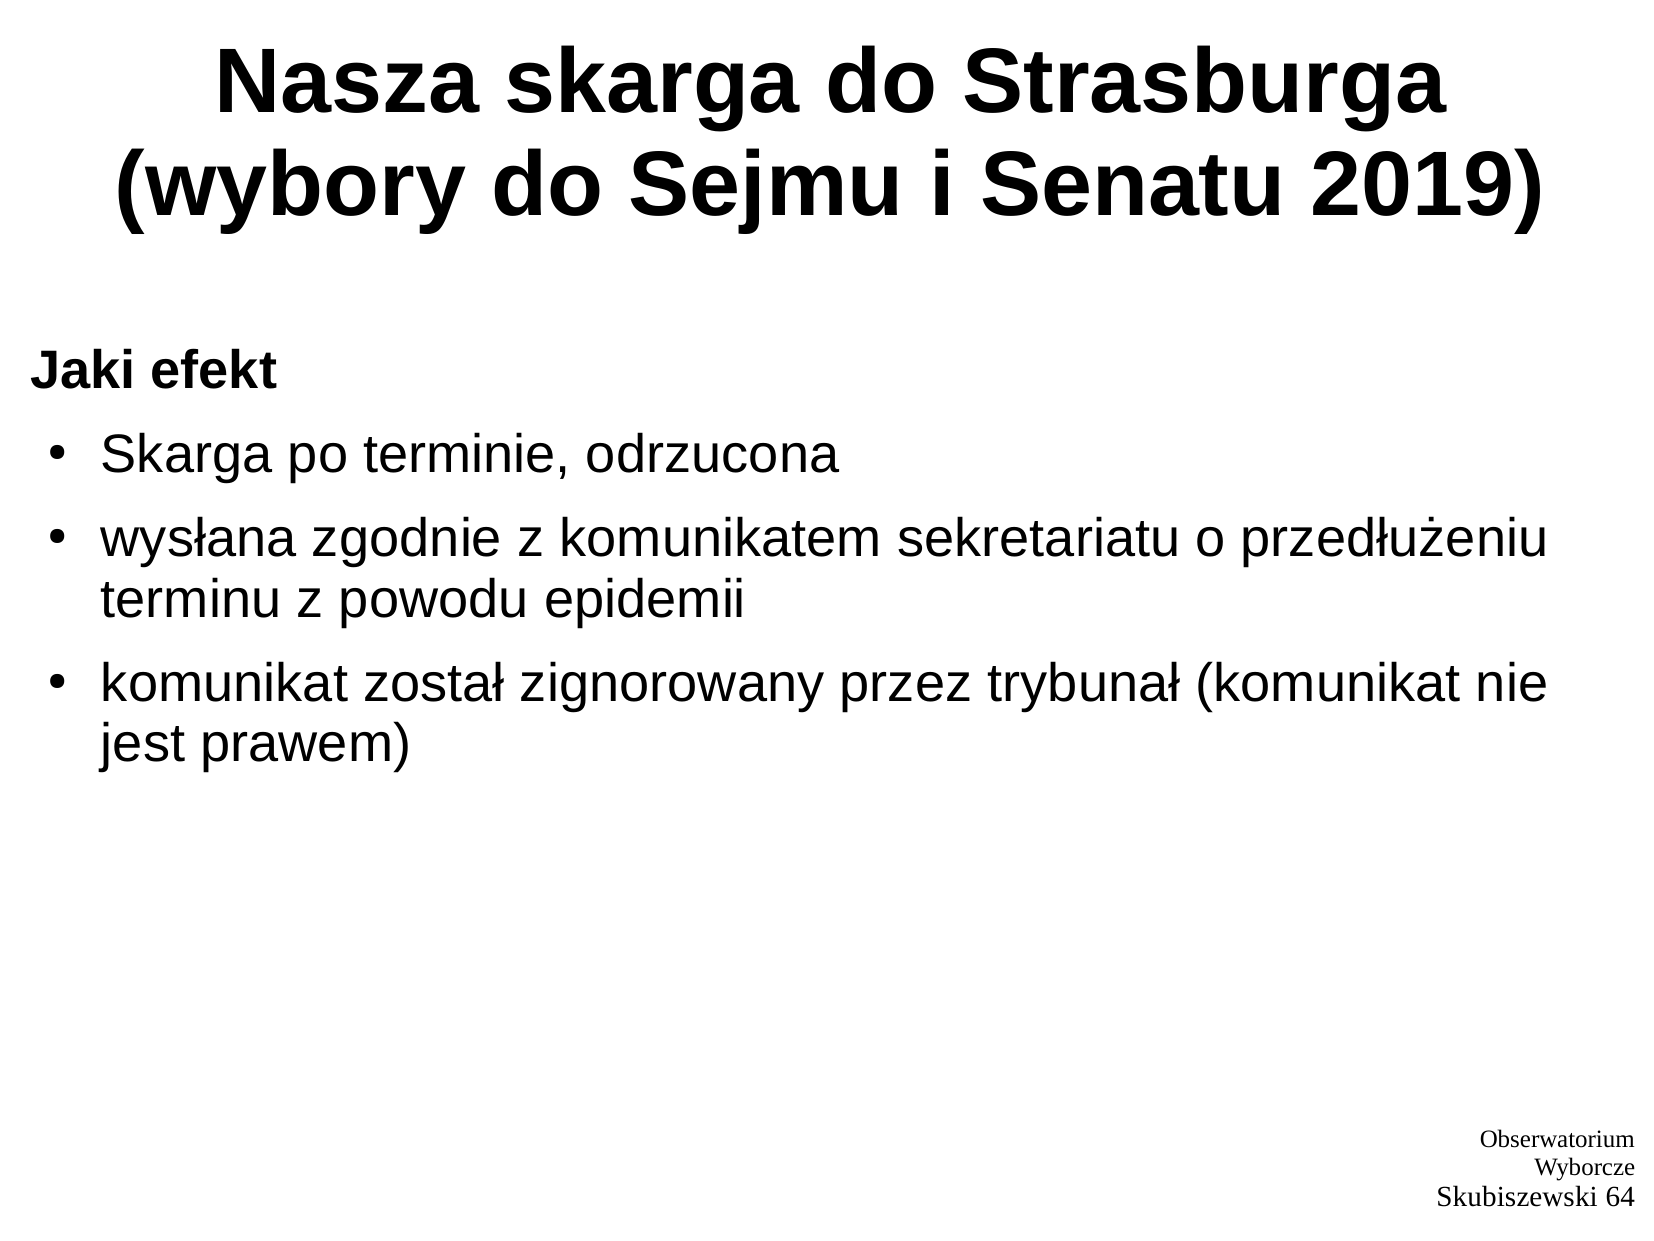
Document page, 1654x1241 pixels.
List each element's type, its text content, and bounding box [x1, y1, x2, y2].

title Nasza skarga do Strasburga (wybory do Sejmu i Senatu 2019) [86, 30, 1576, 236]
list Jaki efekt Skarga po terminie, odrzucona wysłana zgodnie z komunikatem sekretariatu o przedłużeniu terminu z powodu epidemii komunikat został zignorowany przez trybunał (komunikat nie jest prawem) [30, 255, 1621, 1216]
